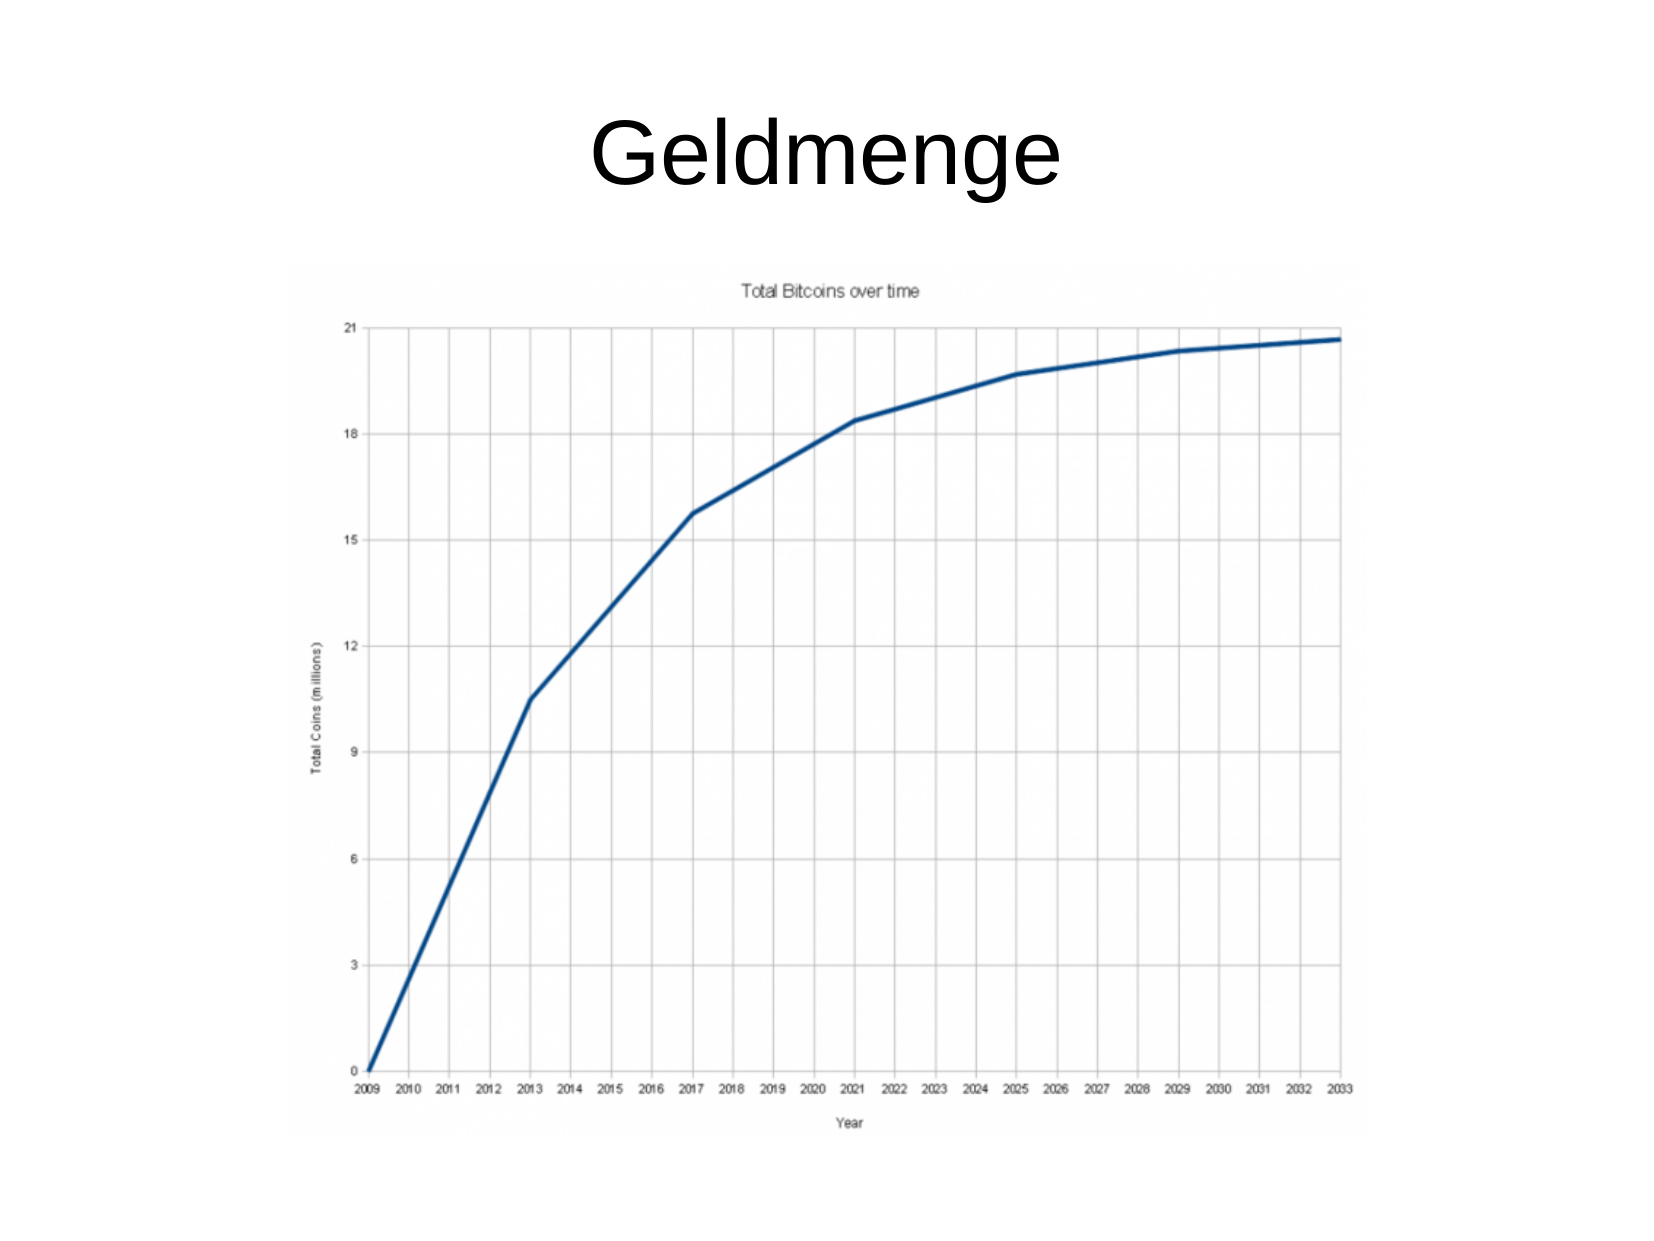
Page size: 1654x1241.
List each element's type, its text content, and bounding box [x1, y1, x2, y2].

picture [287, 263, 1367, 1138]
title Geldmenge [82, 56, 1571, 250]
